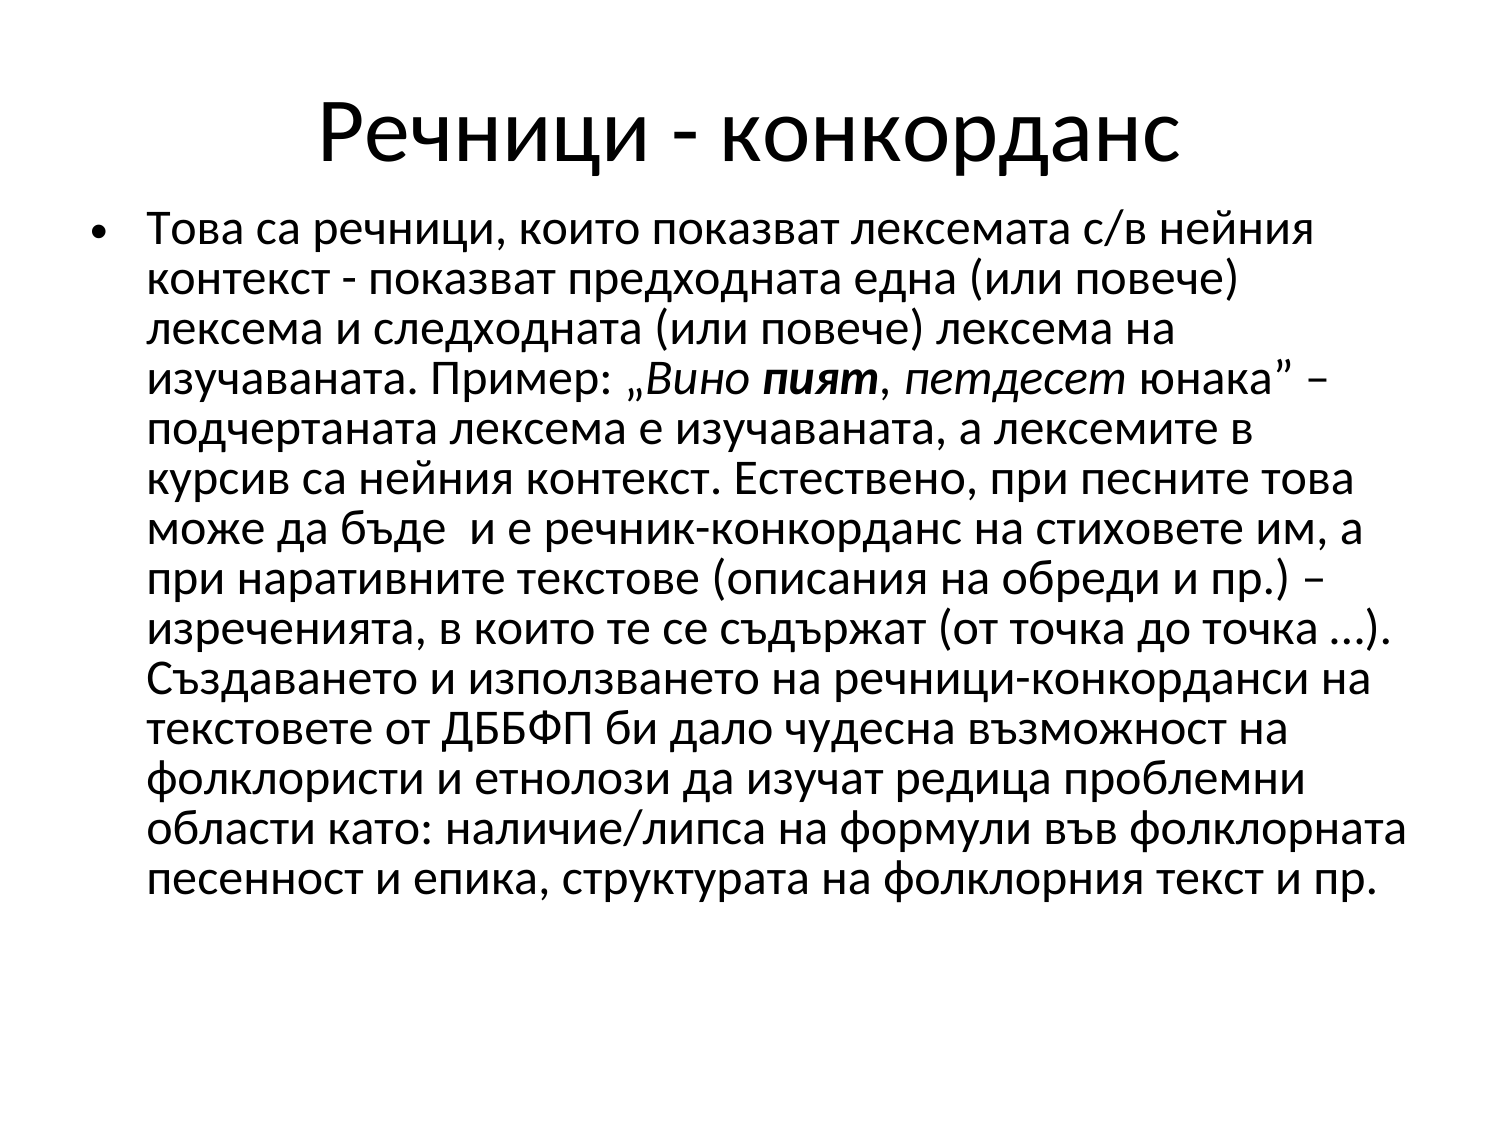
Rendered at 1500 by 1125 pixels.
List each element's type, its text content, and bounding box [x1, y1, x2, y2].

title Речници - конкорданс [75, 45, 1426, 199]
list Това са речници, които показват лексемата с/в нейния контекст - показват предходната една (или повече) лексема и следходната (или повече) лексема на изучаваната. Пример: „Вино пият, петдесет юнака” – подчертаната лексема е изучаваната, а лексемите в курсив са нейния контекст. Естествено, при песните това може да бъде и е речник-конкорданс на стиховете им, а при наративните текстове (описания на обреди и пр.) – изреченията, в които те се съдържат (от точка до точка …). Създаването и използването на речници-конкорданси на текстовете от ДББФП би дало чудесна възможност на фолклористи и етнолози да изучат редица проблемни области като: наличие/липса на формули във фолклорната песенност и епика, структурата на фолклорния текст и пр. [75, 199, 1426, 1125]
